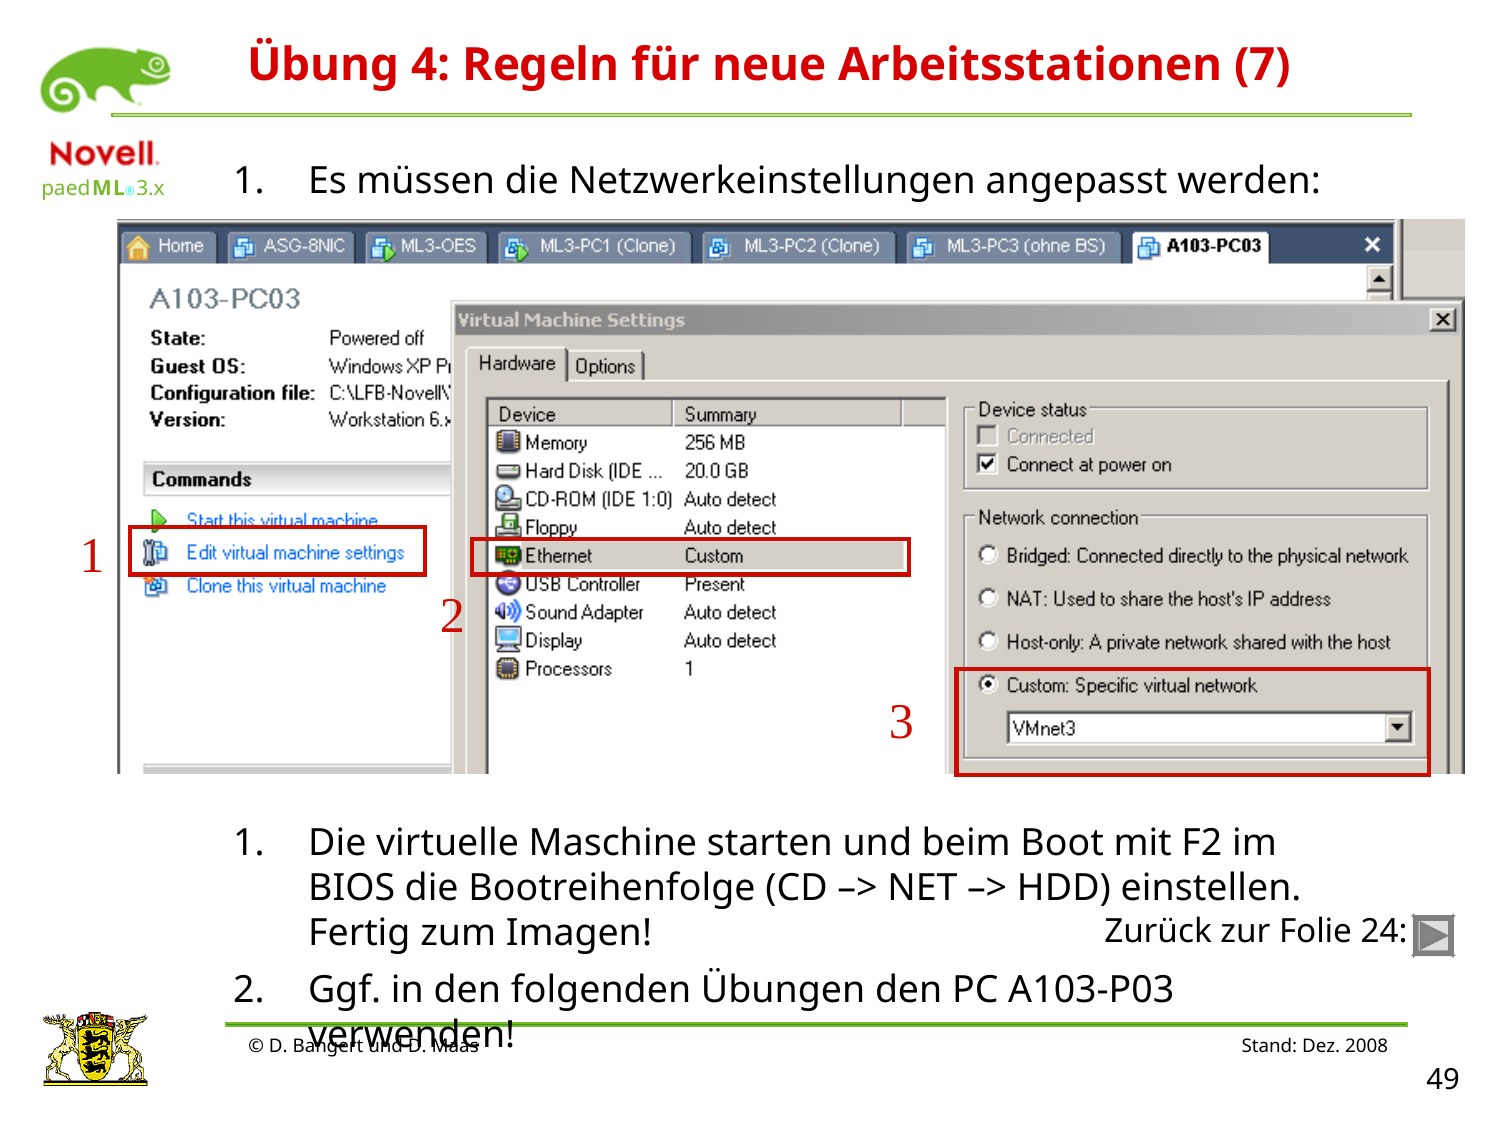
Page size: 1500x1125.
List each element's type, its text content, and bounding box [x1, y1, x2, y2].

picture [959, 671, 1427, 773]
title Übung 4: Regeln für neue Arbeitsstationen (7)‏ [232, 12, 1388, 113]
text_box 3 [873, 680, 945, 757]
text_box Es müssen die Netzwerkeinstellungen angepasst werden: [218, 148, 1382, 210]
picture [26, 30, 184, 188]
text_box 1 [64, 515, 136, 591]
picture [474, 541, 907, 572]
picture [117, 219, 1465, 774]
picture [136, 529, 423, 572]
picture [41, 1011, 148, 1088]
text_box 2 [424, 574, 496, 650]
text_box Die virtuelle Maschine starten und beim Boot mit F2 im BIOS die Bootreihenfolge (CD –> NET –> HDD) einstellen. Fertig zum Imagen! Ggf. in den folgenden Übungen den PC A103-P03 verwenden! [218, 810, 1382, 1063]
text_box Zurück zur Folie 24: [1089, 902, 1471, 958]
